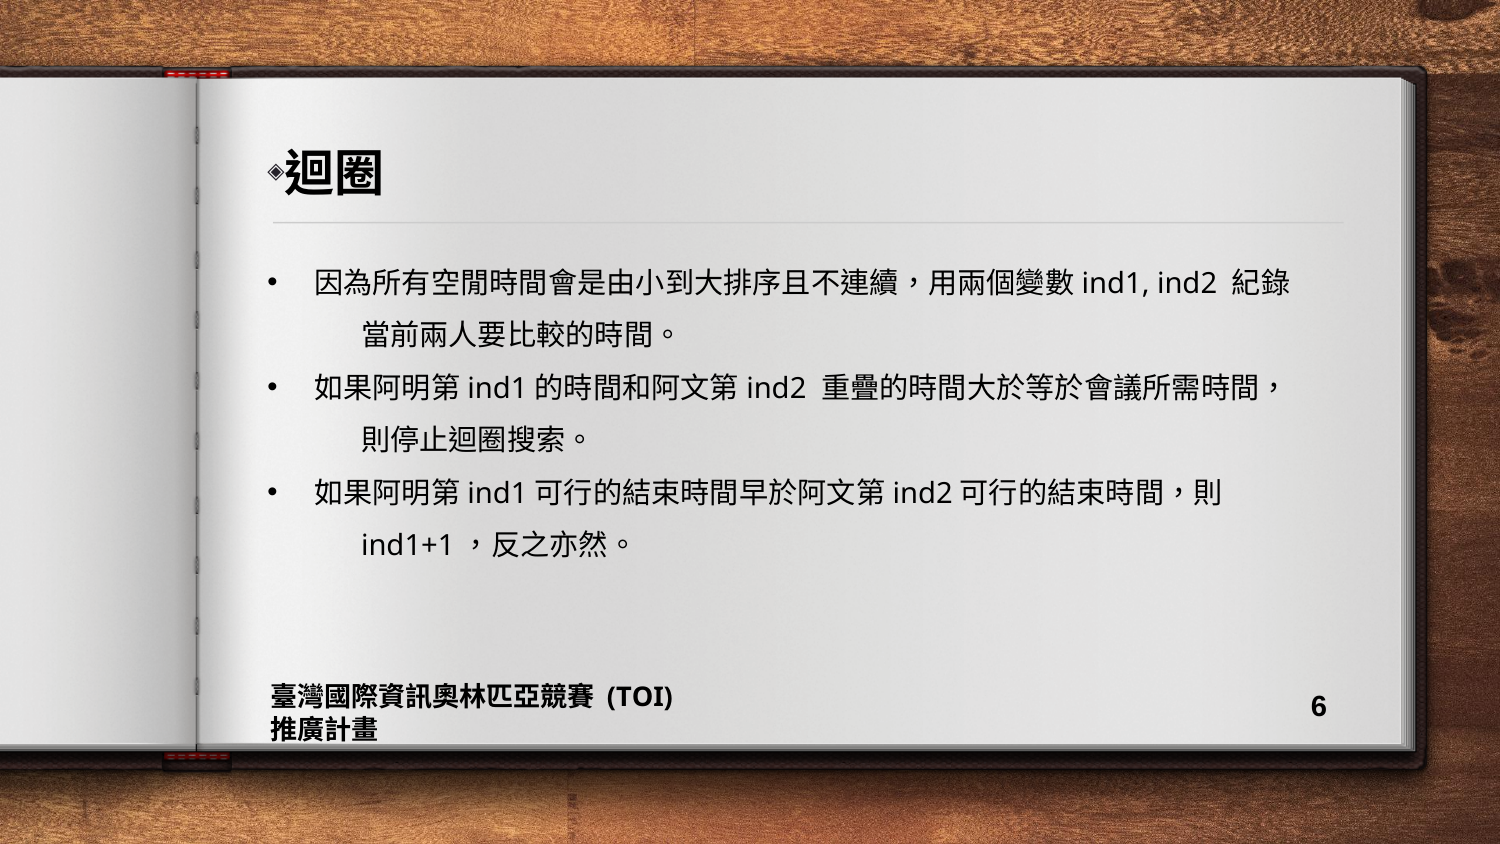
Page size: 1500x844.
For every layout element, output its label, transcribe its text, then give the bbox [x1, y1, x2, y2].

text_box 迴圈 [252, 126, 746, 216]
text_box 因為所有空閒時間會是由小到大排序且不連續，用兩個變數ind1, ind2 紀錄當前兩人要比較的時間。 如果阿明第ind1的時間和阿文第ind2 重疊的時間大於等於會議所需時間，則停止迴圈搜索。 如果阿明第ind1可行的結束時間早於阿文第ind2可行的結束時間，則ind1+1，反之亦然。 [252, 239, 1325, 432]
text_box [1295, 672, 1386, 737]
